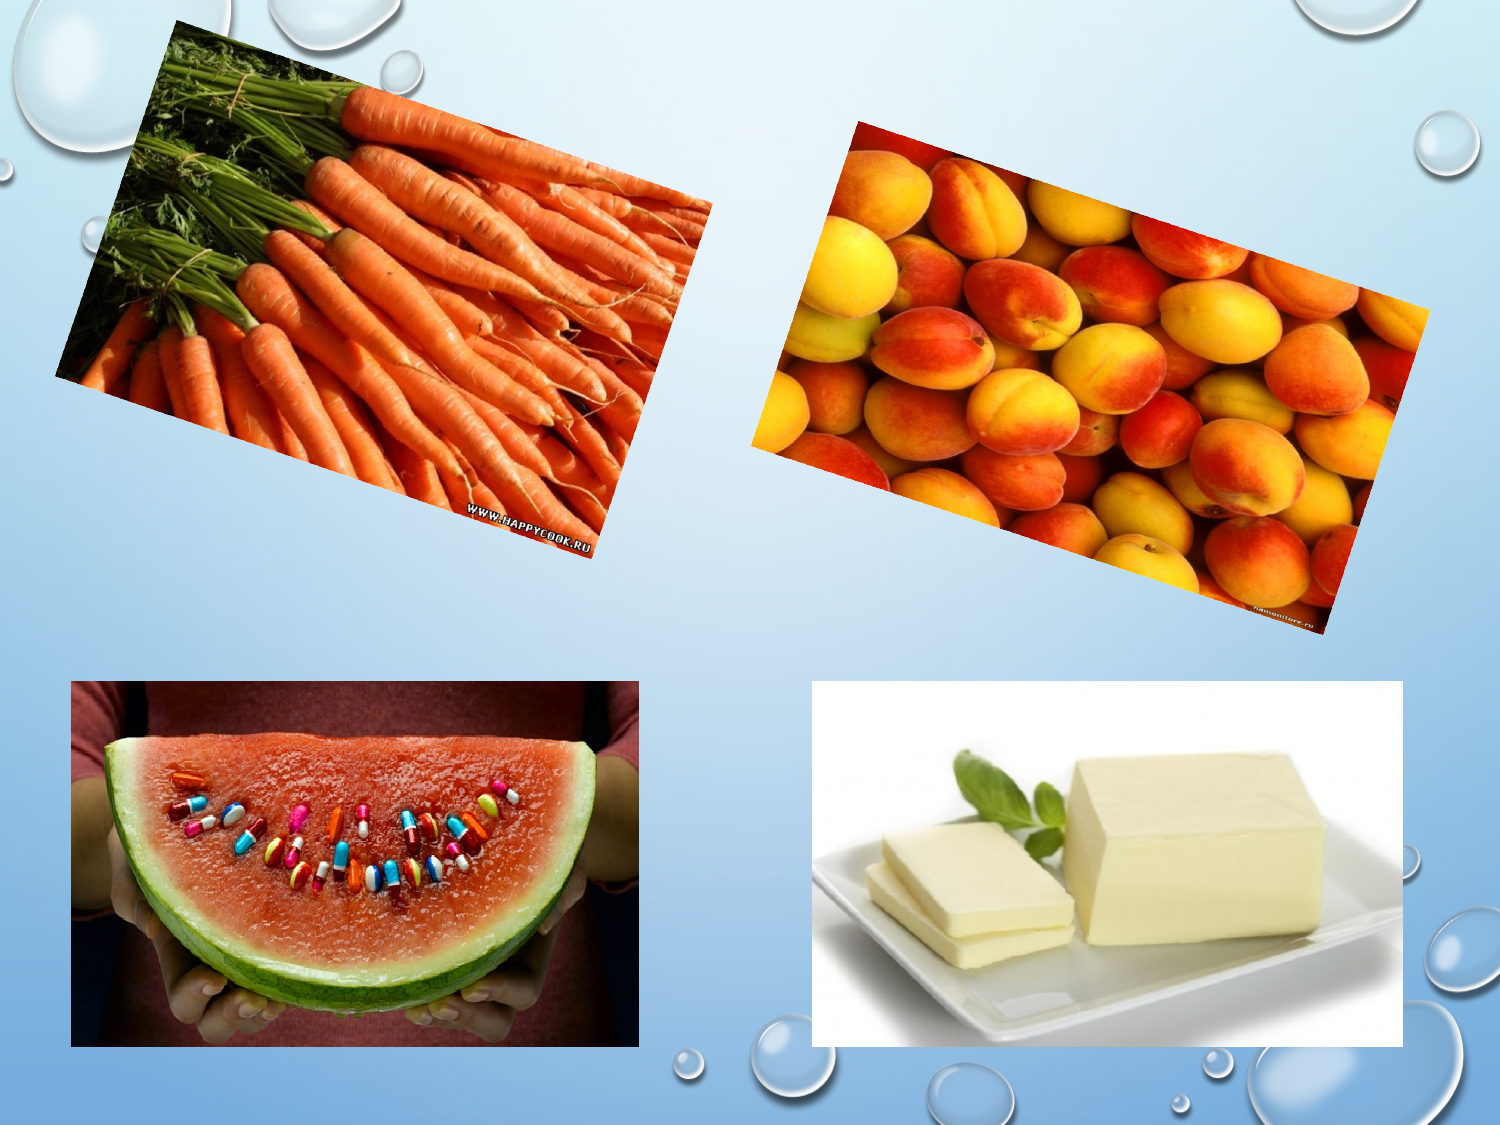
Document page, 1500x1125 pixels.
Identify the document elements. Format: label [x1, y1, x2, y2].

picture [812, 681, 1403, 1048]
picture [54, 19, 713, 559]
picture [750, 120, 1430, 635]
picture [71, 681, 639, 1048]
